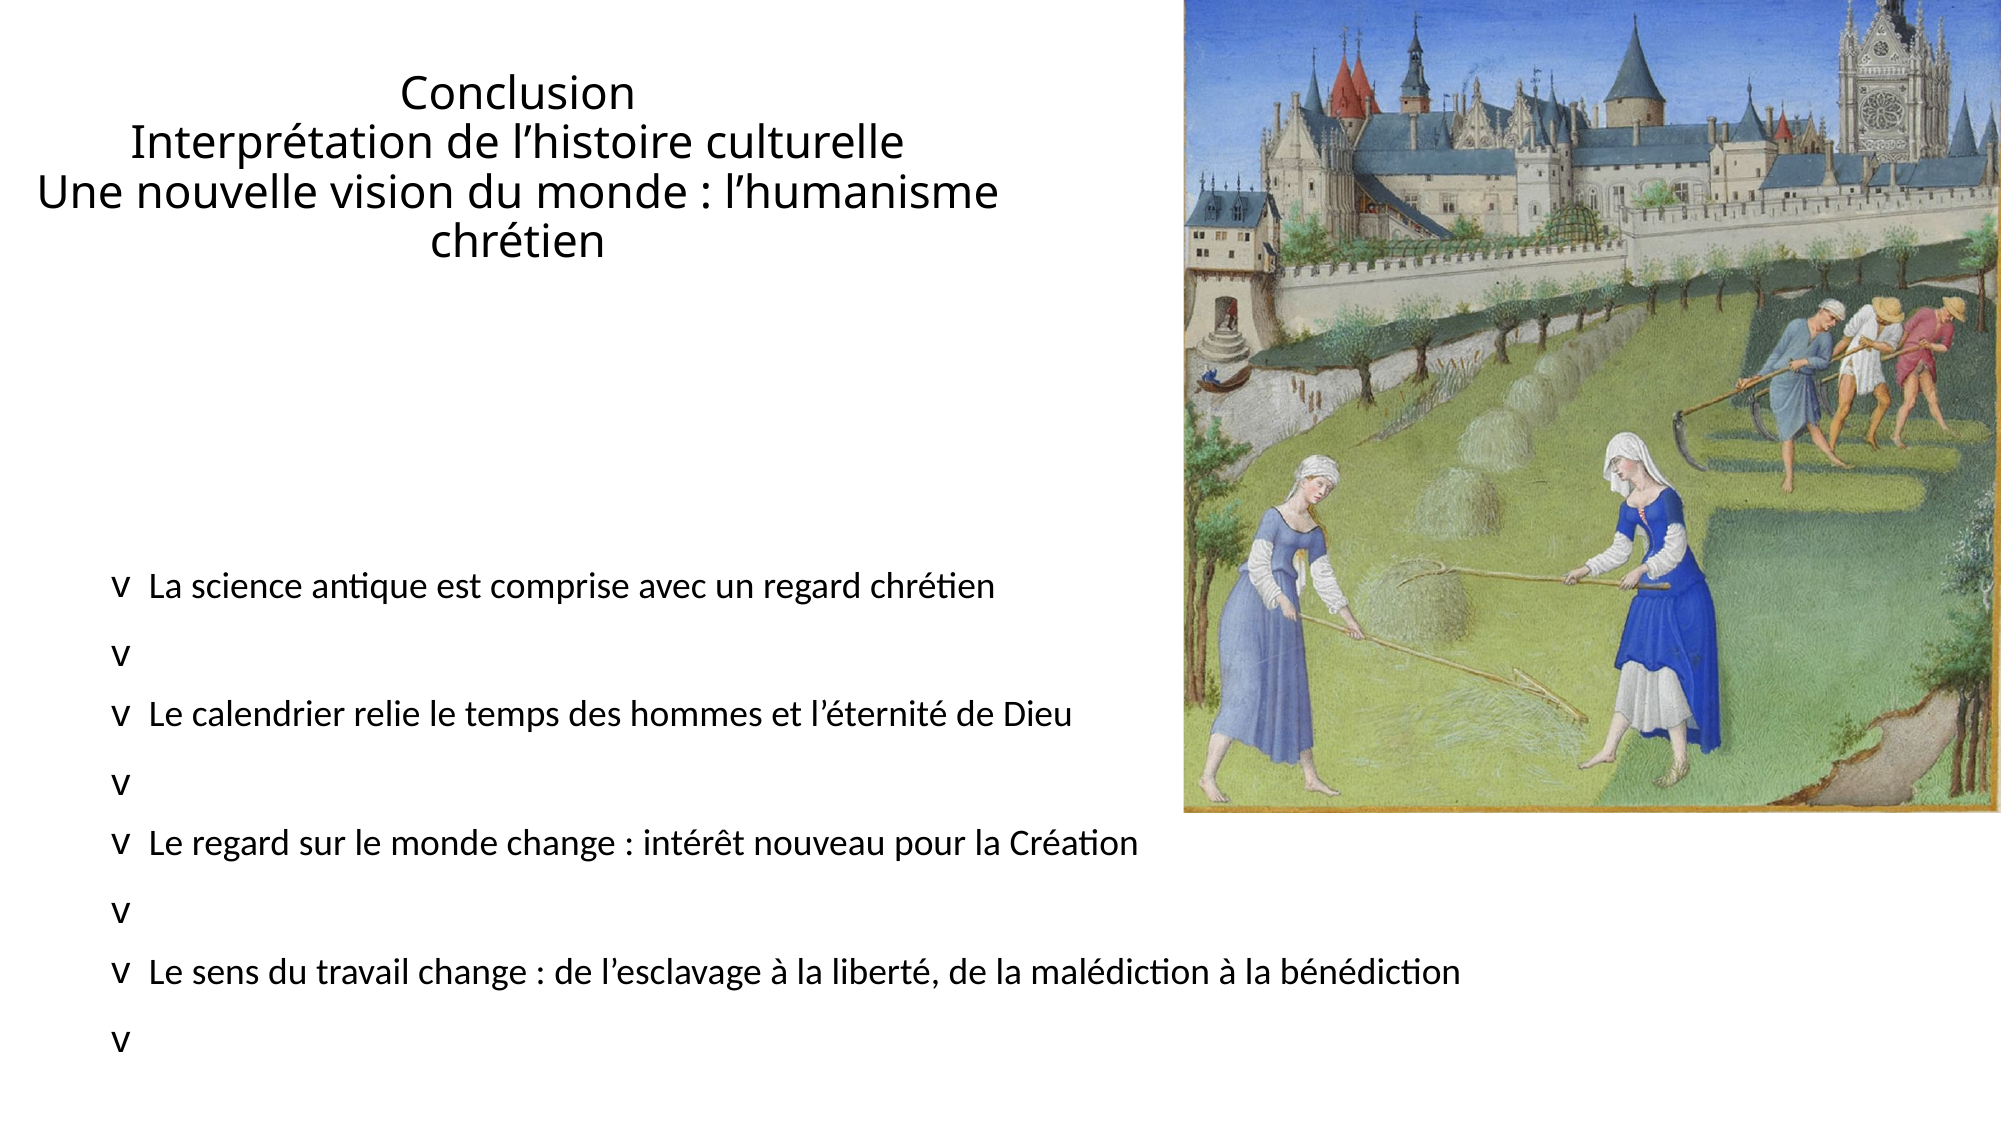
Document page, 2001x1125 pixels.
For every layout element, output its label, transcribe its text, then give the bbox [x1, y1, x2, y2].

picture [1183, 0, 2000, 815]
list La science antique est comprise avec un regard chrétien Le calendrier relie le temps des hommes et l’éternité de Dieu Le regard sur le monde change : intérêt nouveau pour la Création Le sens du travail change : de l’esclavage à la liberté, de la malédiction à la bénédiction [96, 561, 1583, 1068]
title Conclusion Interprétation de l’histoire culturelle Une nouvelle vision du monde : l’humanisme chrétien [0, 59, 1036, 278]
